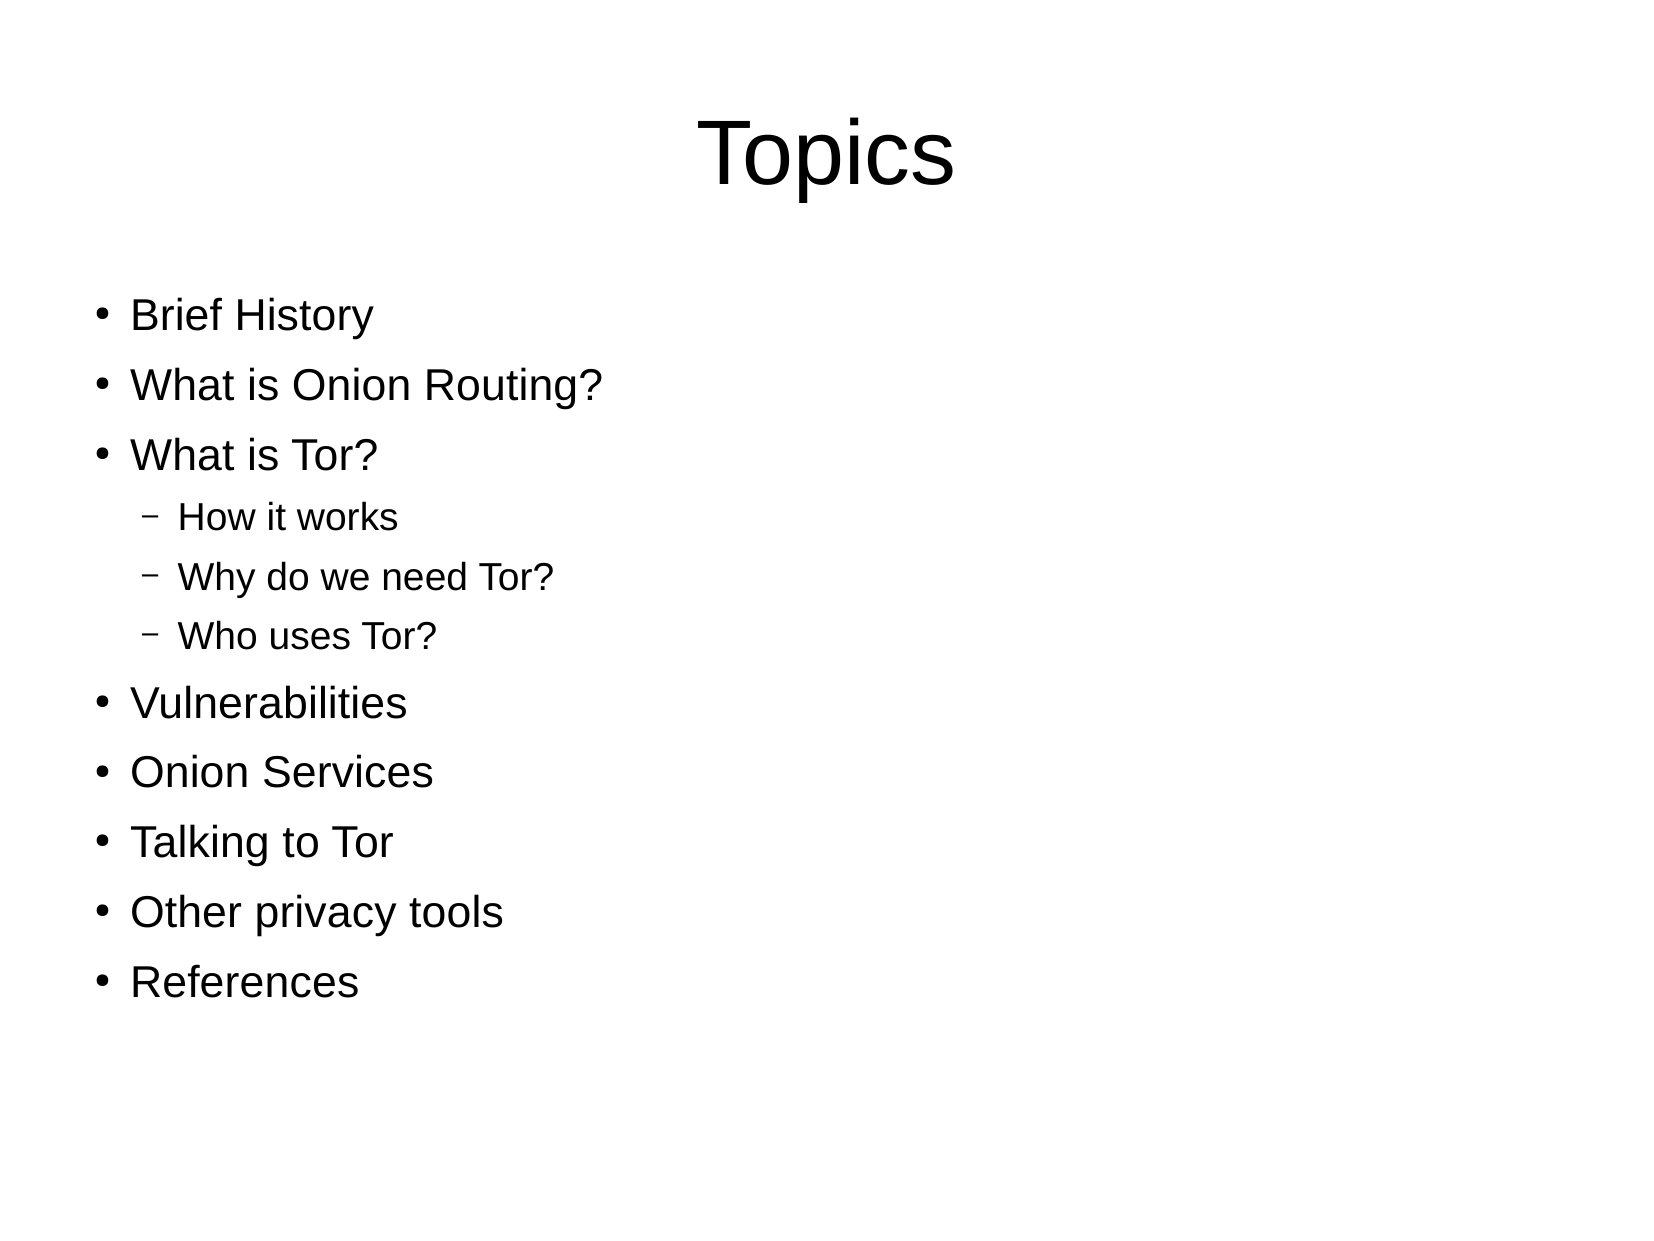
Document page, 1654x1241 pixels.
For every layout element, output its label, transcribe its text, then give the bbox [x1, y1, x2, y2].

list Brief History What is Onion Routing? What is Tor? How it works Why do we need Tor? Who uses Tor? Vulnerabilities Onion Services Talking to Tor Other privacy tools References [82, 290, 1571, 1010]
title Topics [82, 49, 1571, 257]
